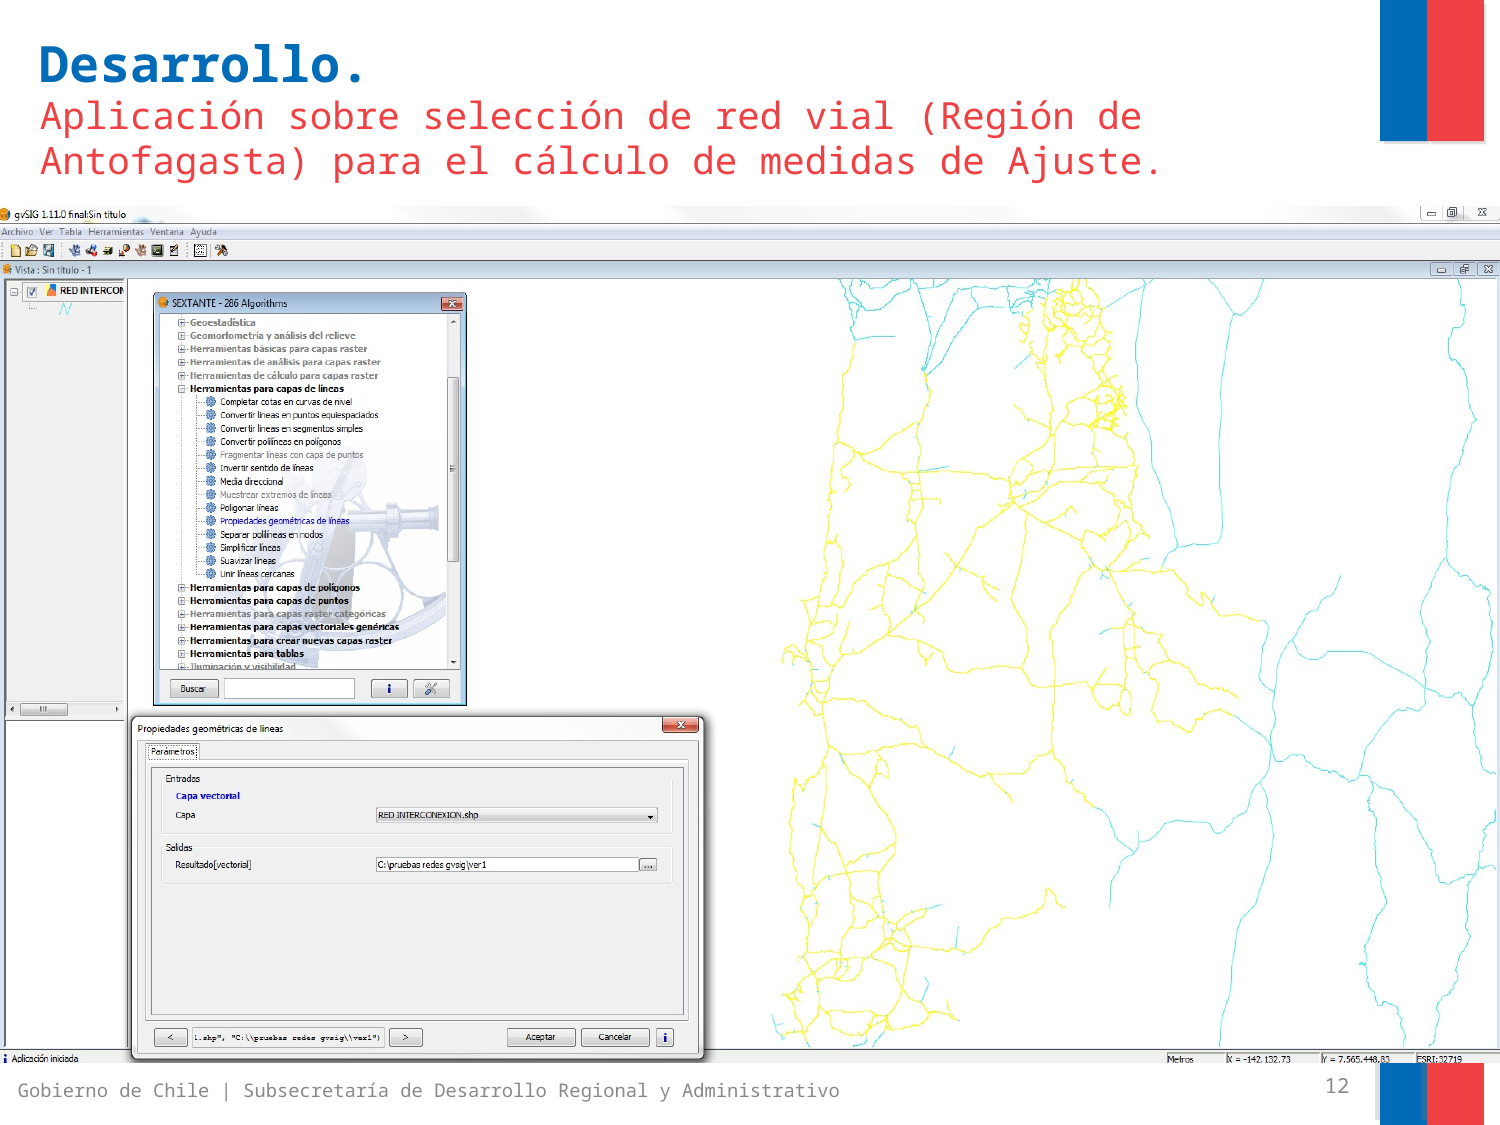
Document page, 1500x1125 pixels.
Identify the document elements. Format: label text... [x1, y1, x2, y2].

picture [0, 206, 1500, 1063]
text_box <número> [1014, 1070, 1365, 1103]
title Desarrollo. Aplicación sobre selección de red vial (Región de Antofagasta) para el cálculo de medidas de Ajuste. [24, 24, 1365, 206]
text_box Gobierno de Chile | Subsecretaría de Desarrollo Regional y Administrativo [3, 1070, 976, 1112]
